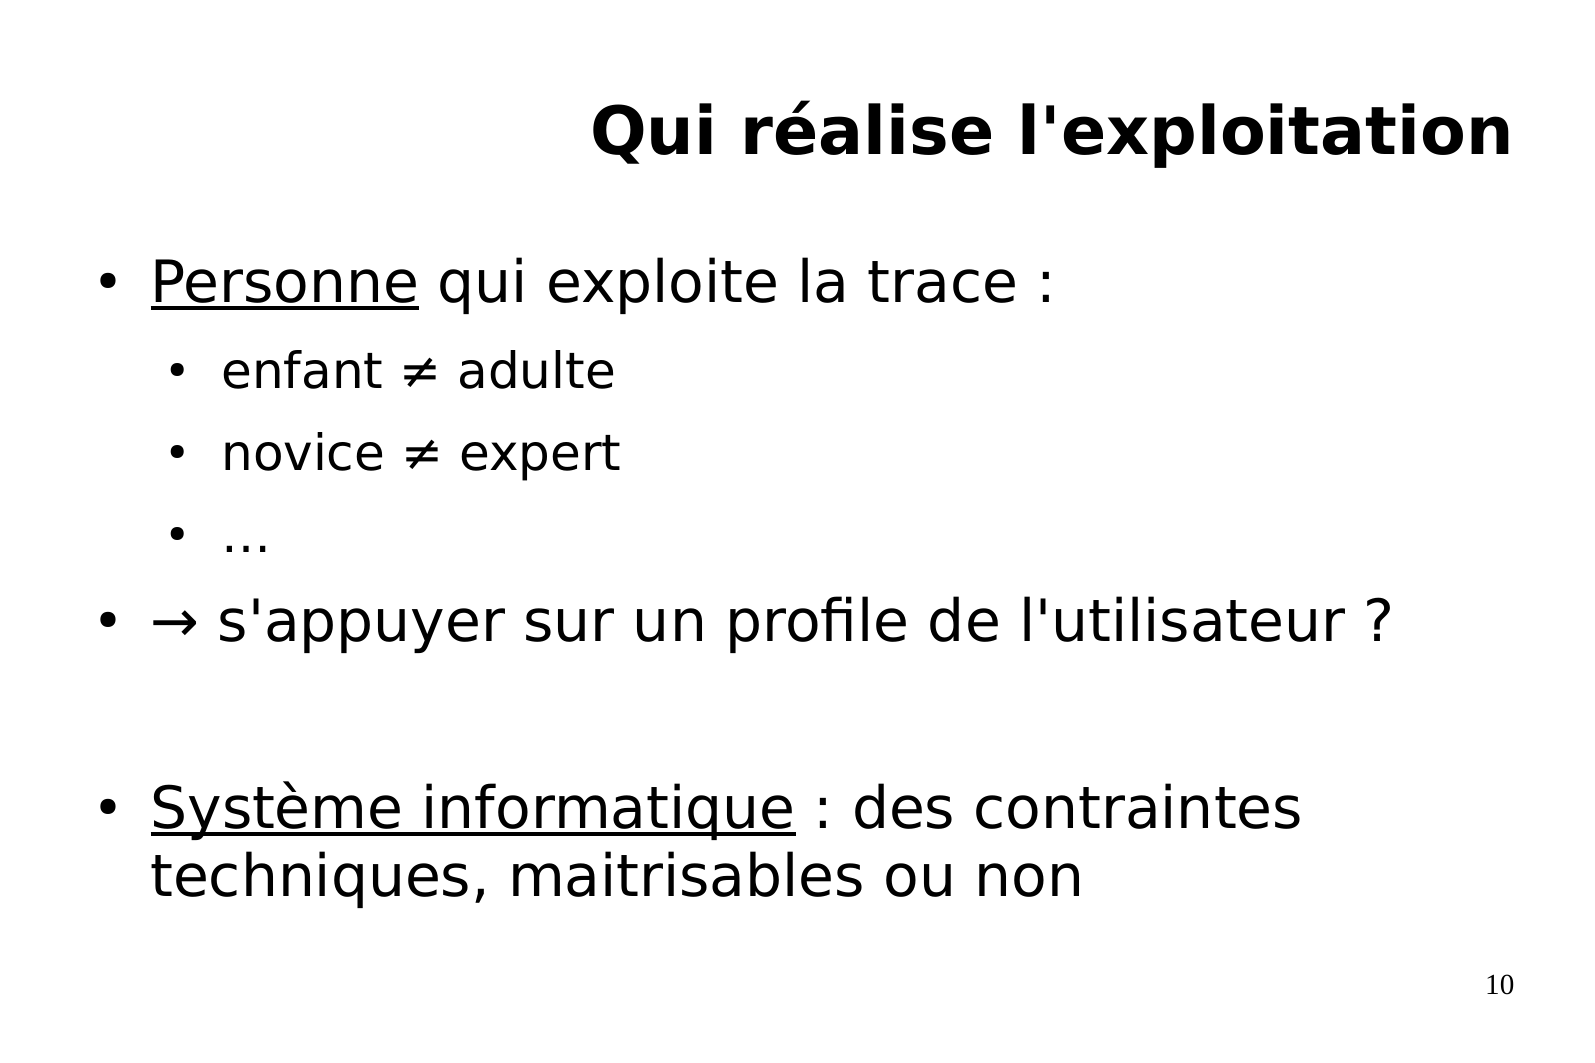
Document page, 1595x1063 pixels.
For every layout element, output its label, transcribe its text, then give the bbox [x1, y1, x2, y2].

title Qui réalise l'exploitation [79, 49, 1515, 213]
list Personne qui exploite la trace : enfant ≠ adulte novice ≠ expert … → s'appuyer sur un profile de l'utilisateur ? Système informatique : des contraintes techniques, maitrisables ou non [79, 248, 1515, 951]
